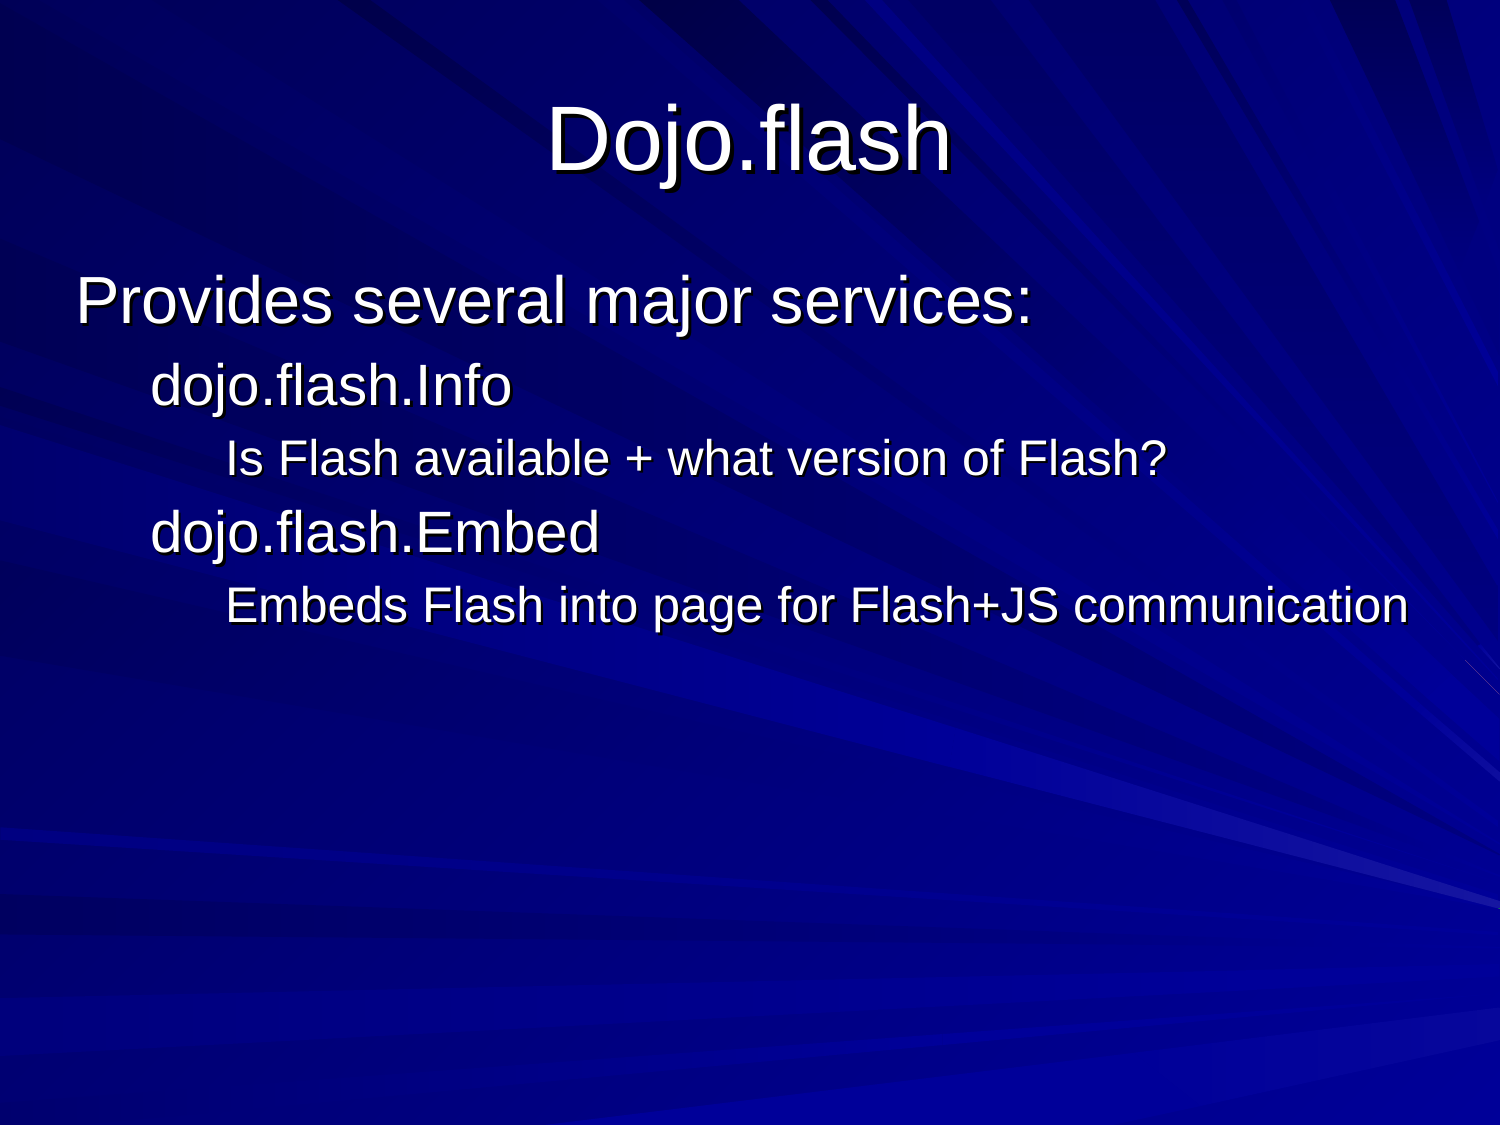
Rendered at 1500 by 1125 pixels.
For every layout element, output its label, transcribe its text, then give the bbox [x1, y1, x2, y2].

list Provides several major services: dojo.flash.Info Is Flash available + what version of Flash? dojo.flash.Embed Embeds Flash into page for Flash+JS communication [75, 263, 1425, 993]
title Dojo.flash [75, 51, 1425, 226]
